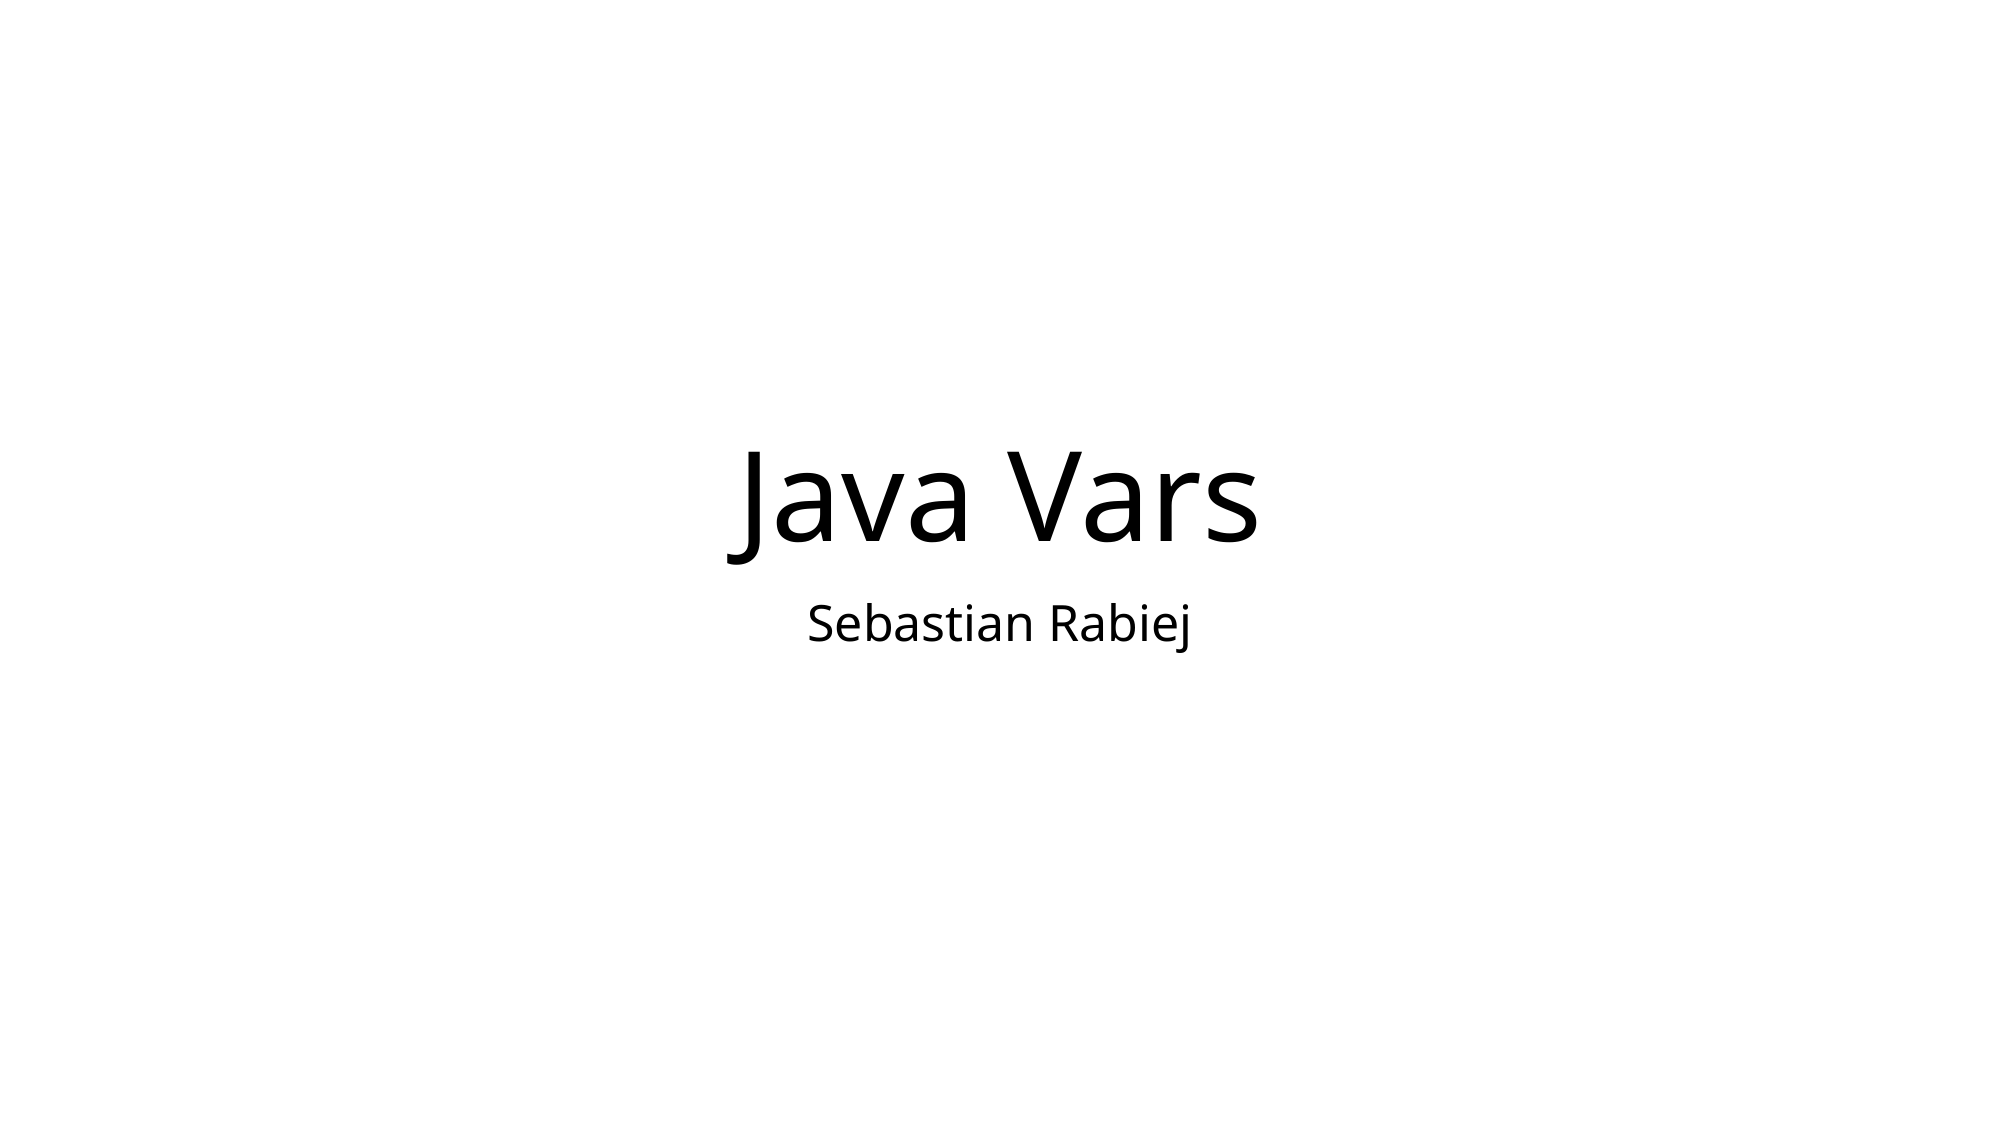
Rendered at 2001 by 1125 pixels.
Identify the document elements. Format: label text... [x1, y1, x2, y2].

subtitle Sebastian Rabiej [249, 590, 1750, 863]
title Java Vars [249, 184, 1750, 576]
